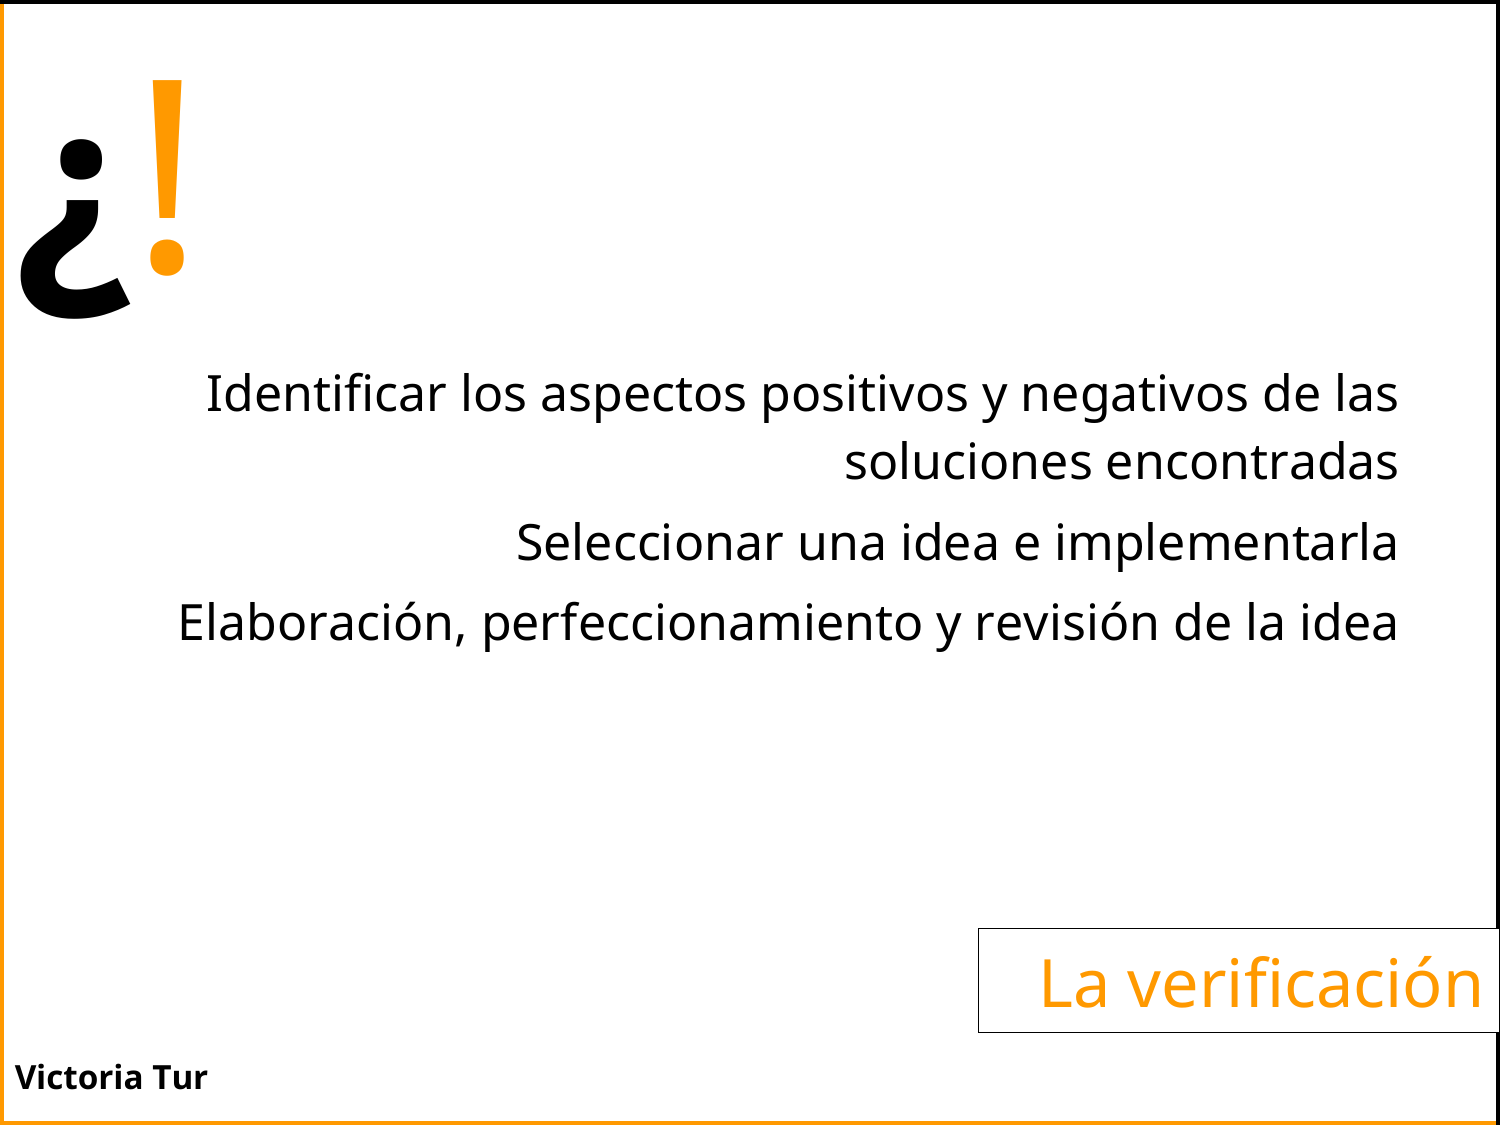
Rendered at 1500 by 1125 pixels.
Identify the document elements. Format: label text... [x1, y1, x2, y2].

list Identificar los aspectos positivos y negativos de las soluciones encontradas Seleccionar una idea e implementarla Elaboración, perfeccionamiento y revisión de la idea [64, 350, 1415, 1093]
text_box La verificación [978, 928, 1500, 1033]
